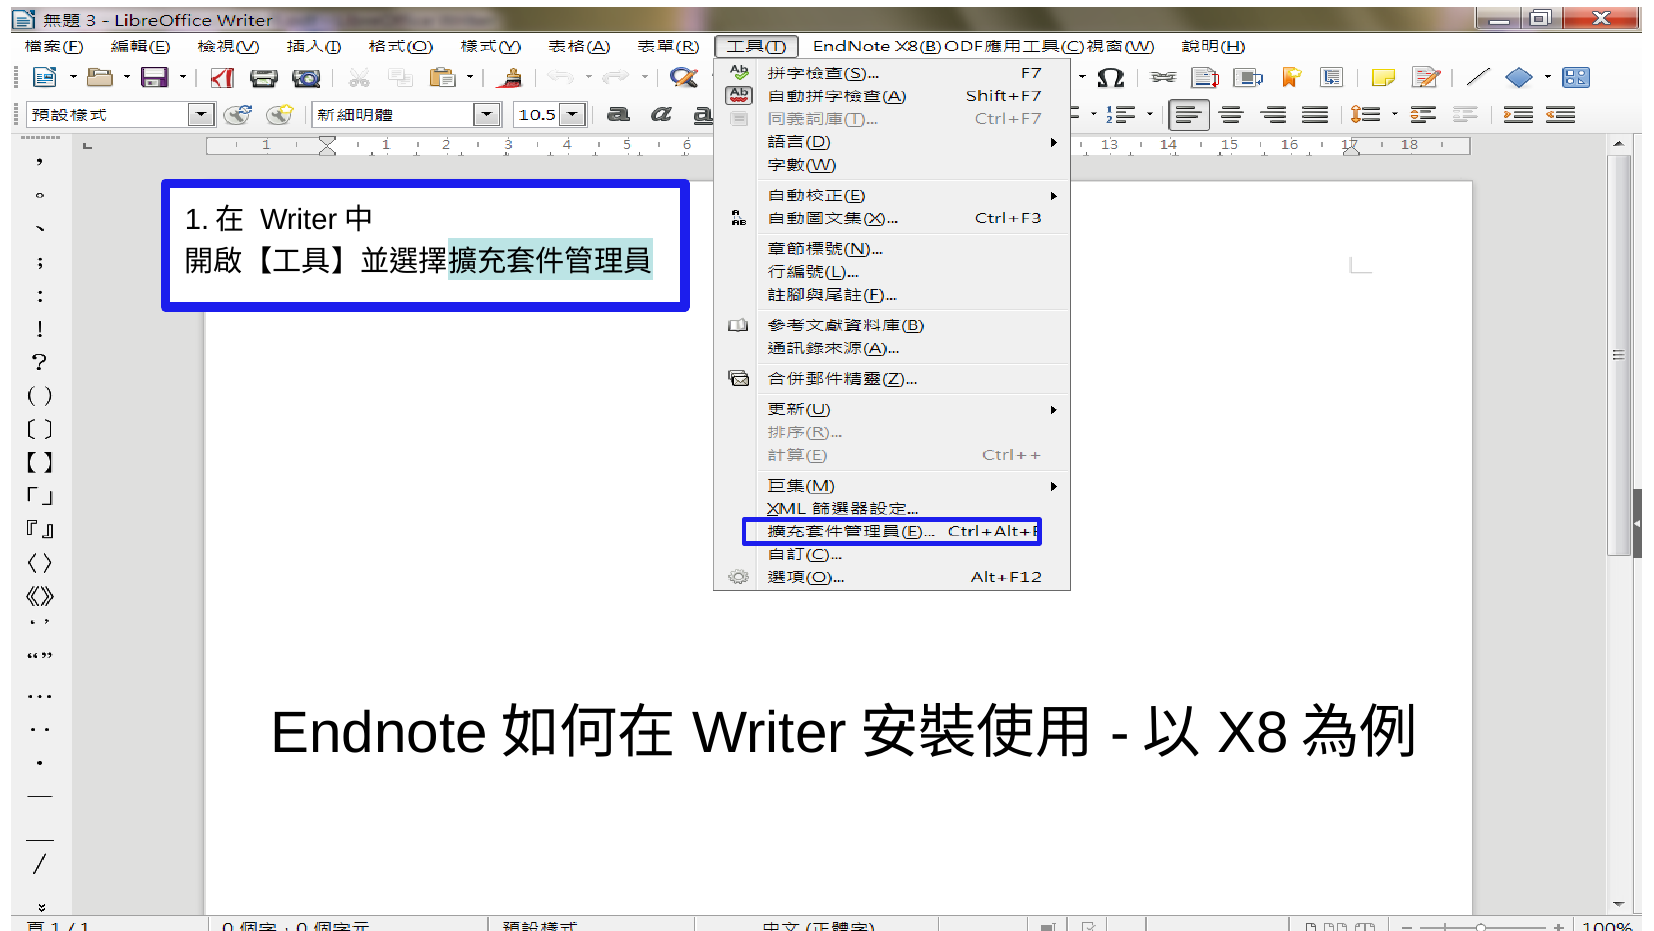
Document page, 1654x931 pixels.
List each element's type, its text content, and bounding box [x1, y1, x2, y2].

title Endnote如何在Writer安裝使用-以X8為例 [224, 649, 1465, 805]
picture [11, 7, 1642, 931]
text_box 1.在 Writer中 開啟【工具】並選擇擴充套件管理員 [165, 183, 686, 308]
